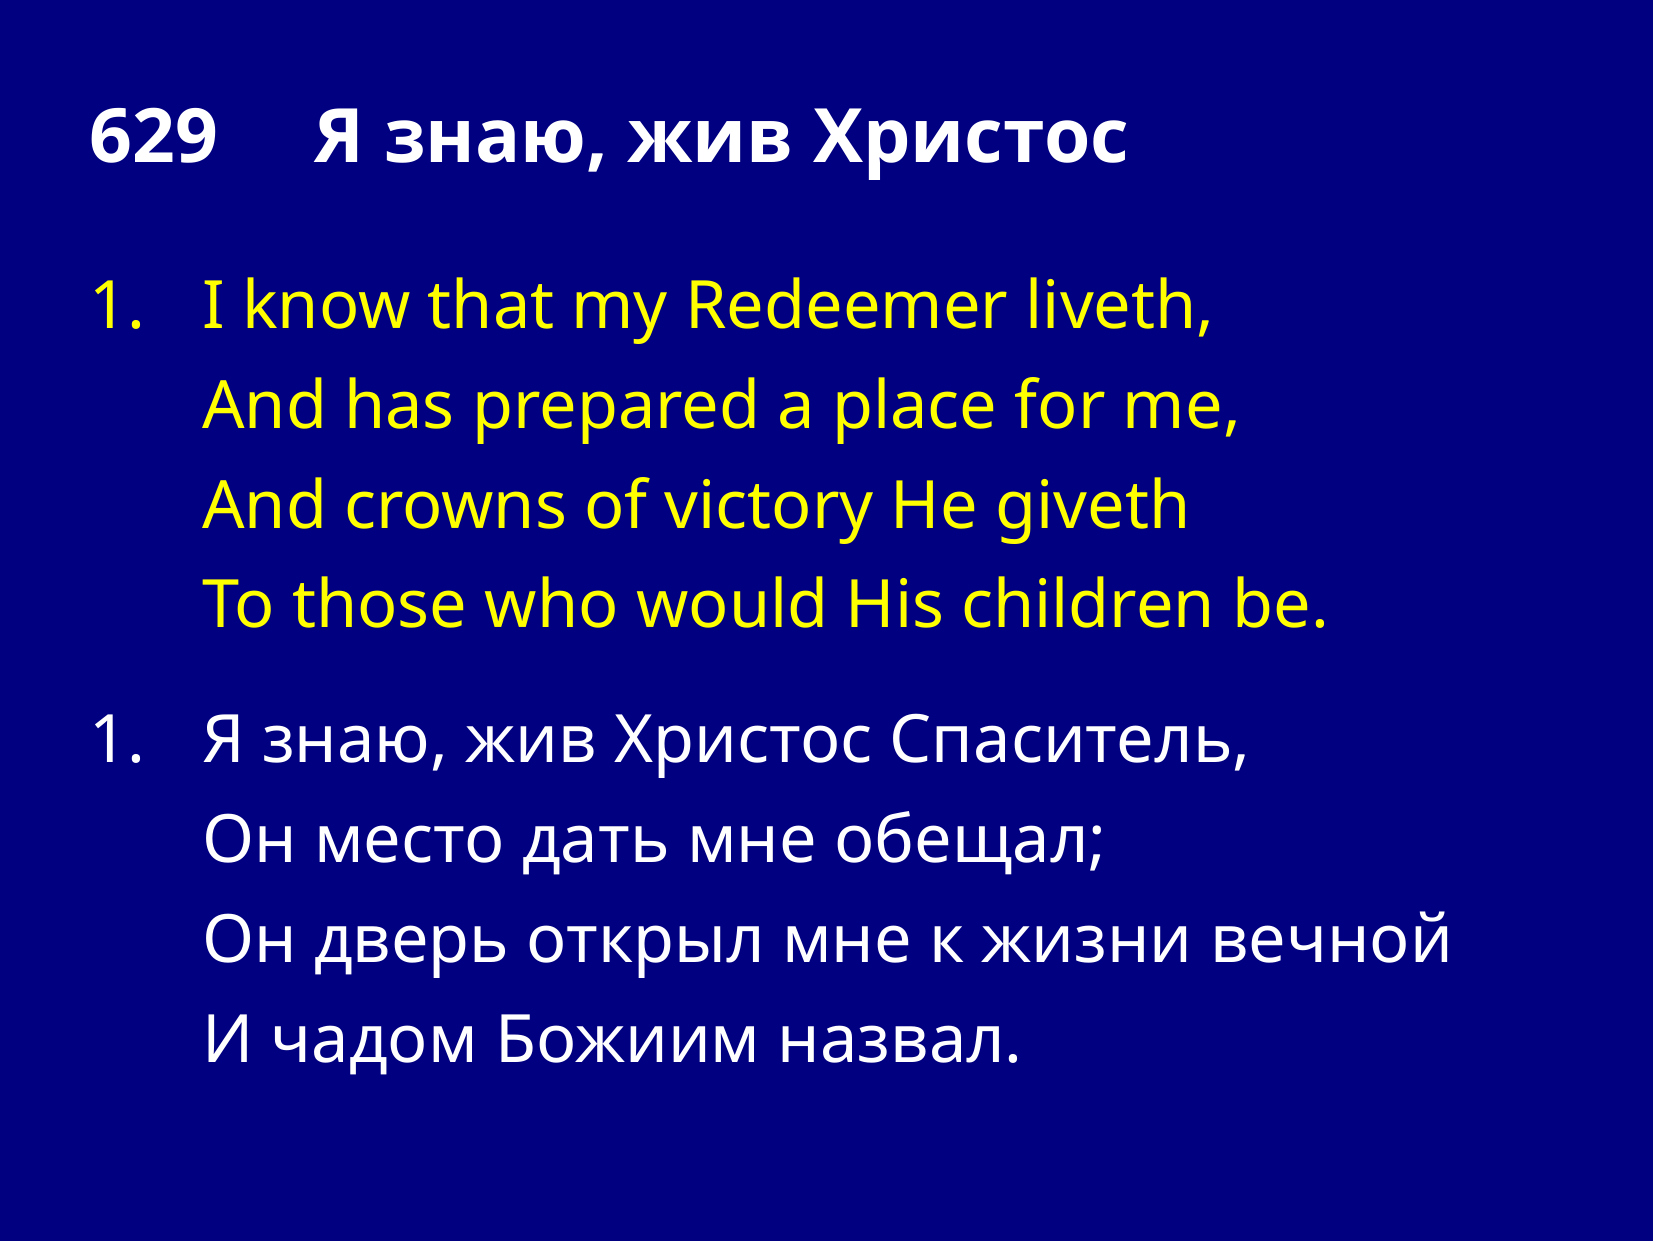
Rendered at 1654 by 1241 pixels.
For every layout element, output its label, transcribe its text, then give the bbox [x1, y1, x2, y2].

text_box 629 Я знаю, жив Христос [75, 75, 1576, 188]
text_box 1. I know that my Redeemer liveth, And has prepared a place for me, And crowns of victory He giveth To those who would His children be. [75, 188, 1576, 638]
text_box 1. Я знаю, жив Христос Спаситель, Он место дать мне обещал; Он дверь открыл мне к жизни вечной И чадом Божиим назвал. [75, 675, 1576, 1163]
